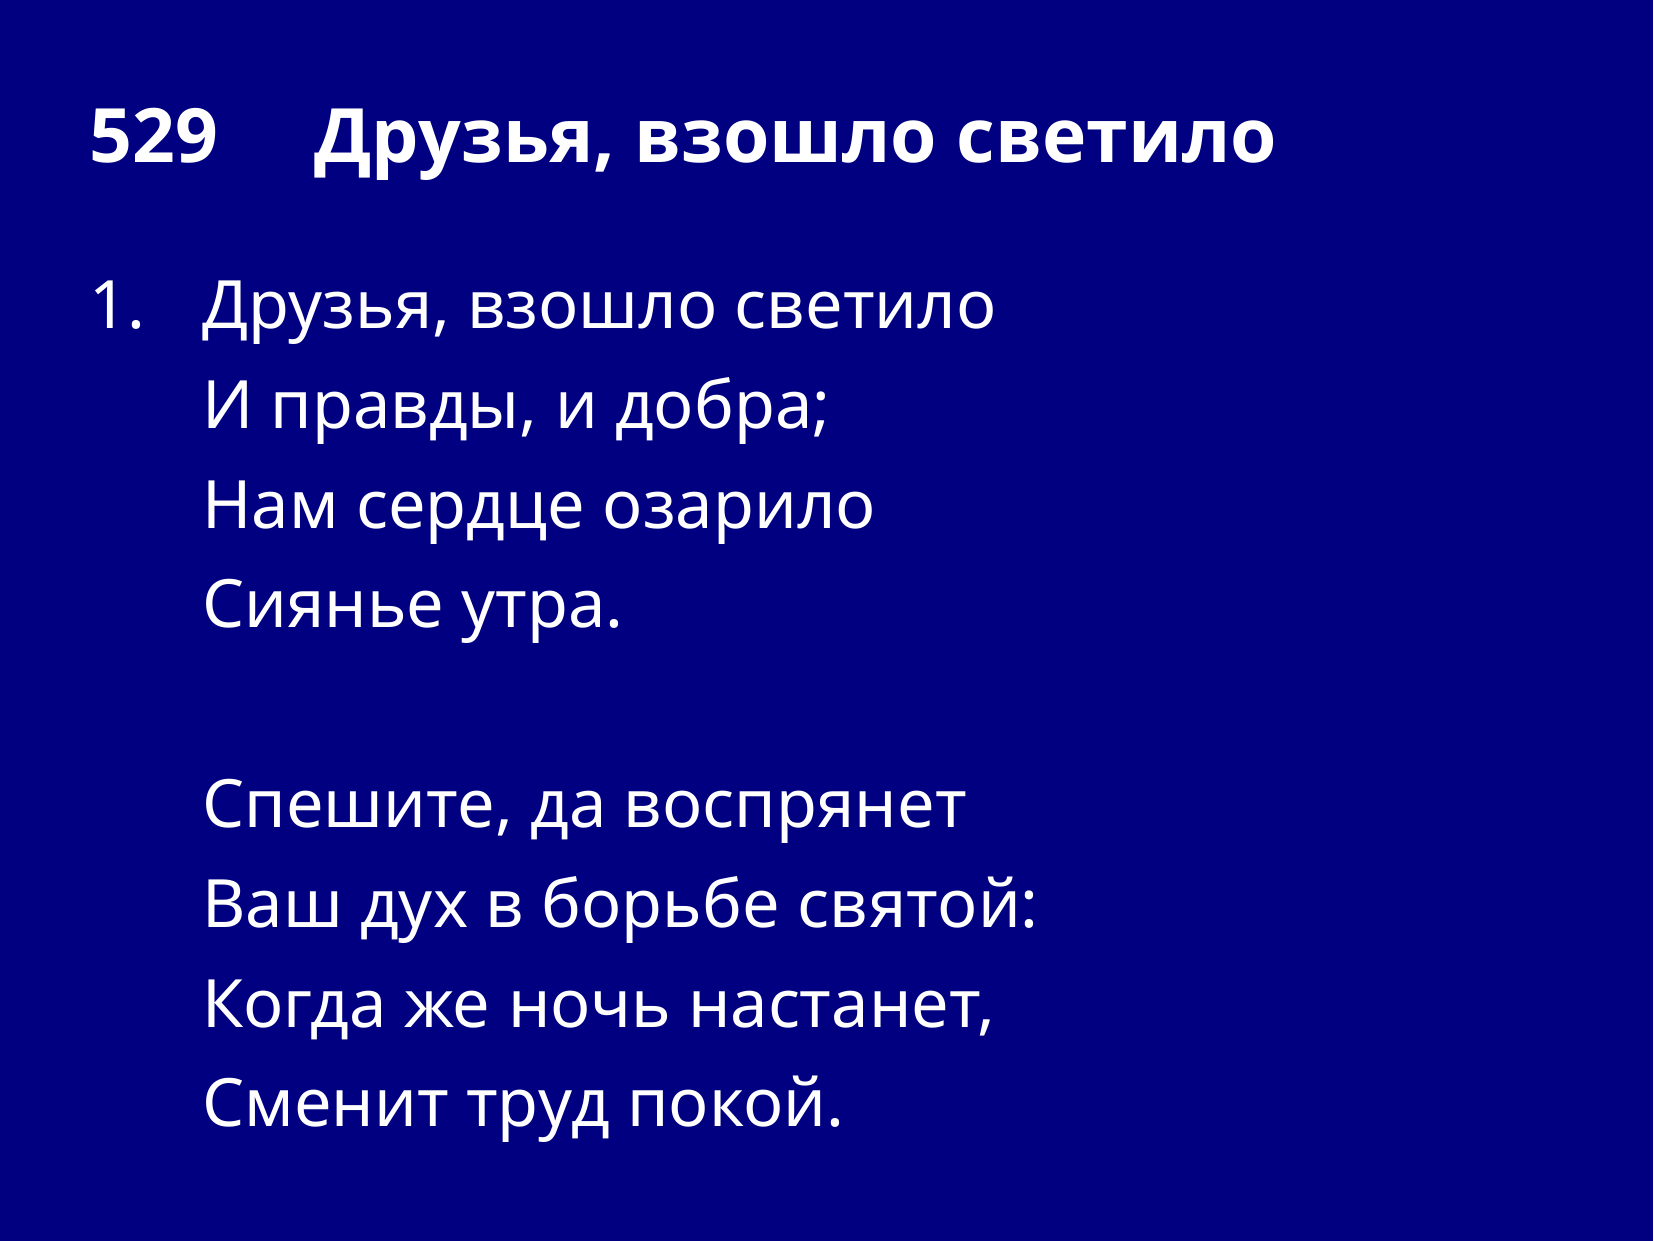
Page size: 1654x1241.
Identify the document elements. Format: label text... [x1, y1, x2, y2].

text_box 1. Друзья, взошло светило И правды, и добра; Нам сердце озарило Сиянье утра. Спешите, да воспрянет Ваш дух в борьбе святой: Когда же ночь настанет, Сменит труд покой. [75, 188, 1576, 1163]
text_box 529 Друзья, взошло светило [75, 75, 1576, 188]
